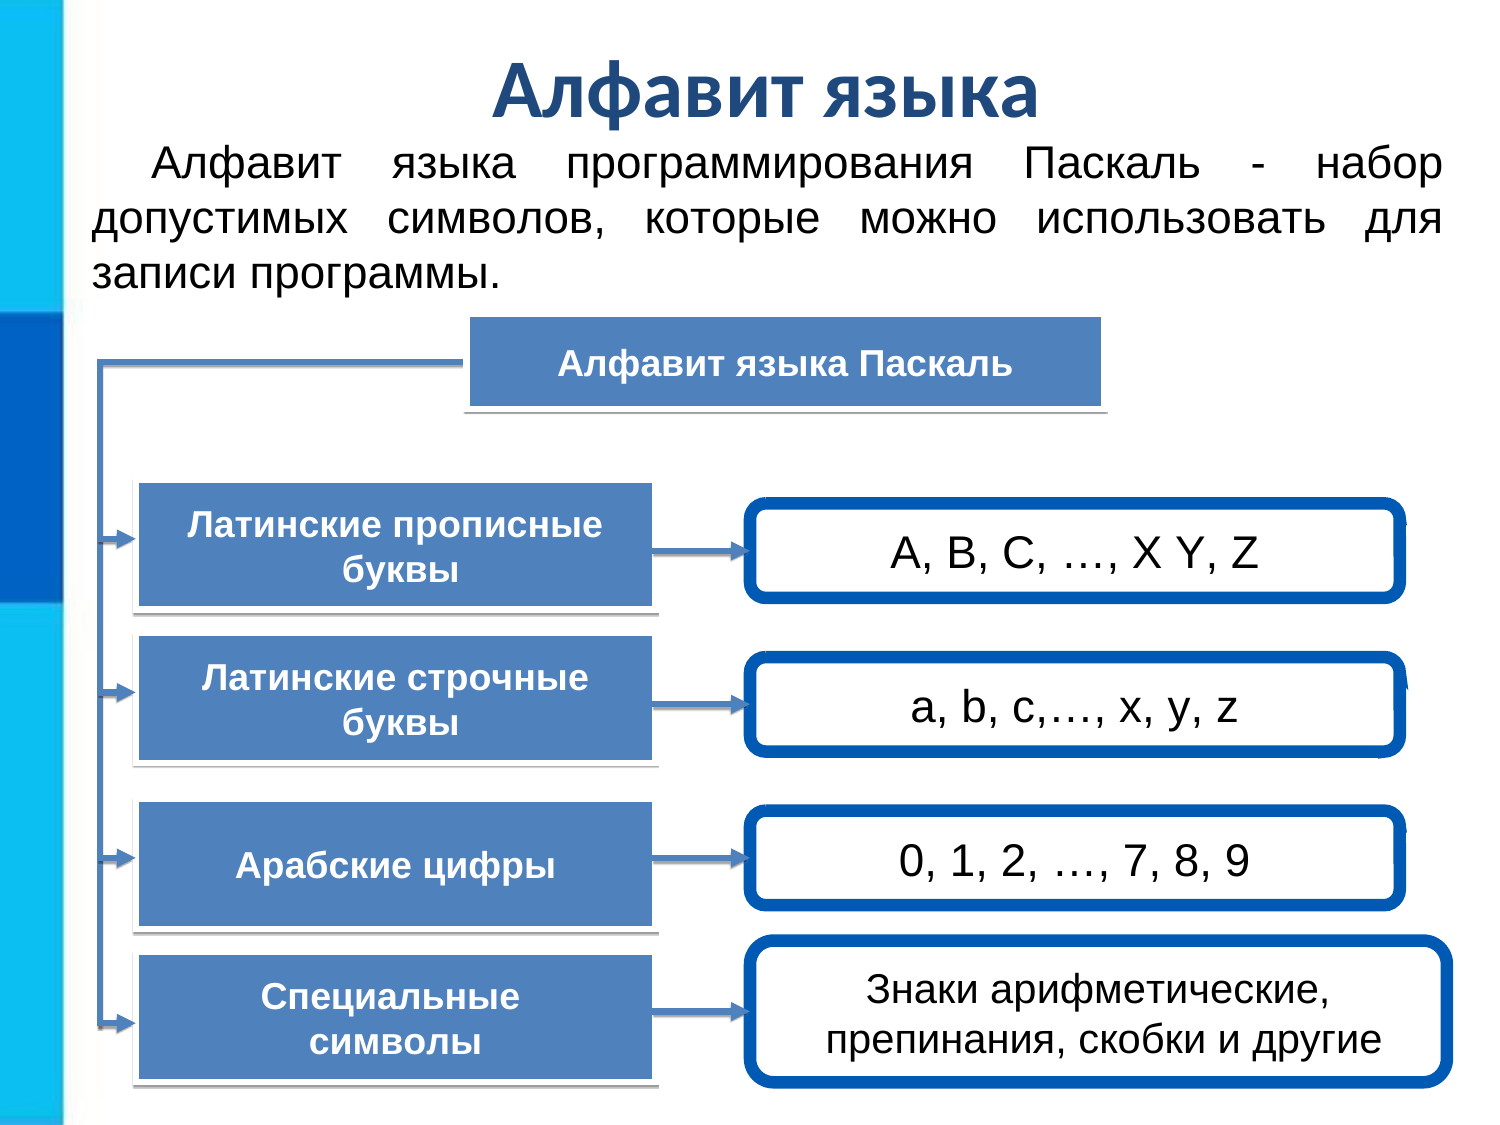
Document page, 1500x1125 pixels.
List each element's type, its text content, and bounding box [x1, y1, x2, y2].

text_box Алфавит языка [619, 84, 629, 110]
text_box Латинские прописные буквы [135, 479, 656, 610]
text_box a, b, c,…, x, y, z [750, 657, 1400, 752]
text_box Алфавит языка [104, 30, 1430, 125]
text_box Арабские цифры [135, 798, 656, 929]
text_box Специальные символы [135, 952, 656, 1083]
text_box 0, 1, 2, …, 7, 8, 9 [750, 810, 1400, 906]
text_box Латинские строчные буквы [135, 633, 656, 764]
text_box A, B, C, …, X Y, Z [750, 503, 1400, 598]
text_box Алфавит языка Паскаль [466, 314, 1105, 409]
picture [0, 0, 1500, 1125]
text_box Алфавит языка [599, 84, 610, 110]
text_box Знаки арифметические, препинания, скобки и другие [750, 940, 1447, 1083]
text_box Алфавит языка программирования Паскаль - набор допустимых символов, которые можно использовать для записи программы. [76, 125, 1459, 306]
